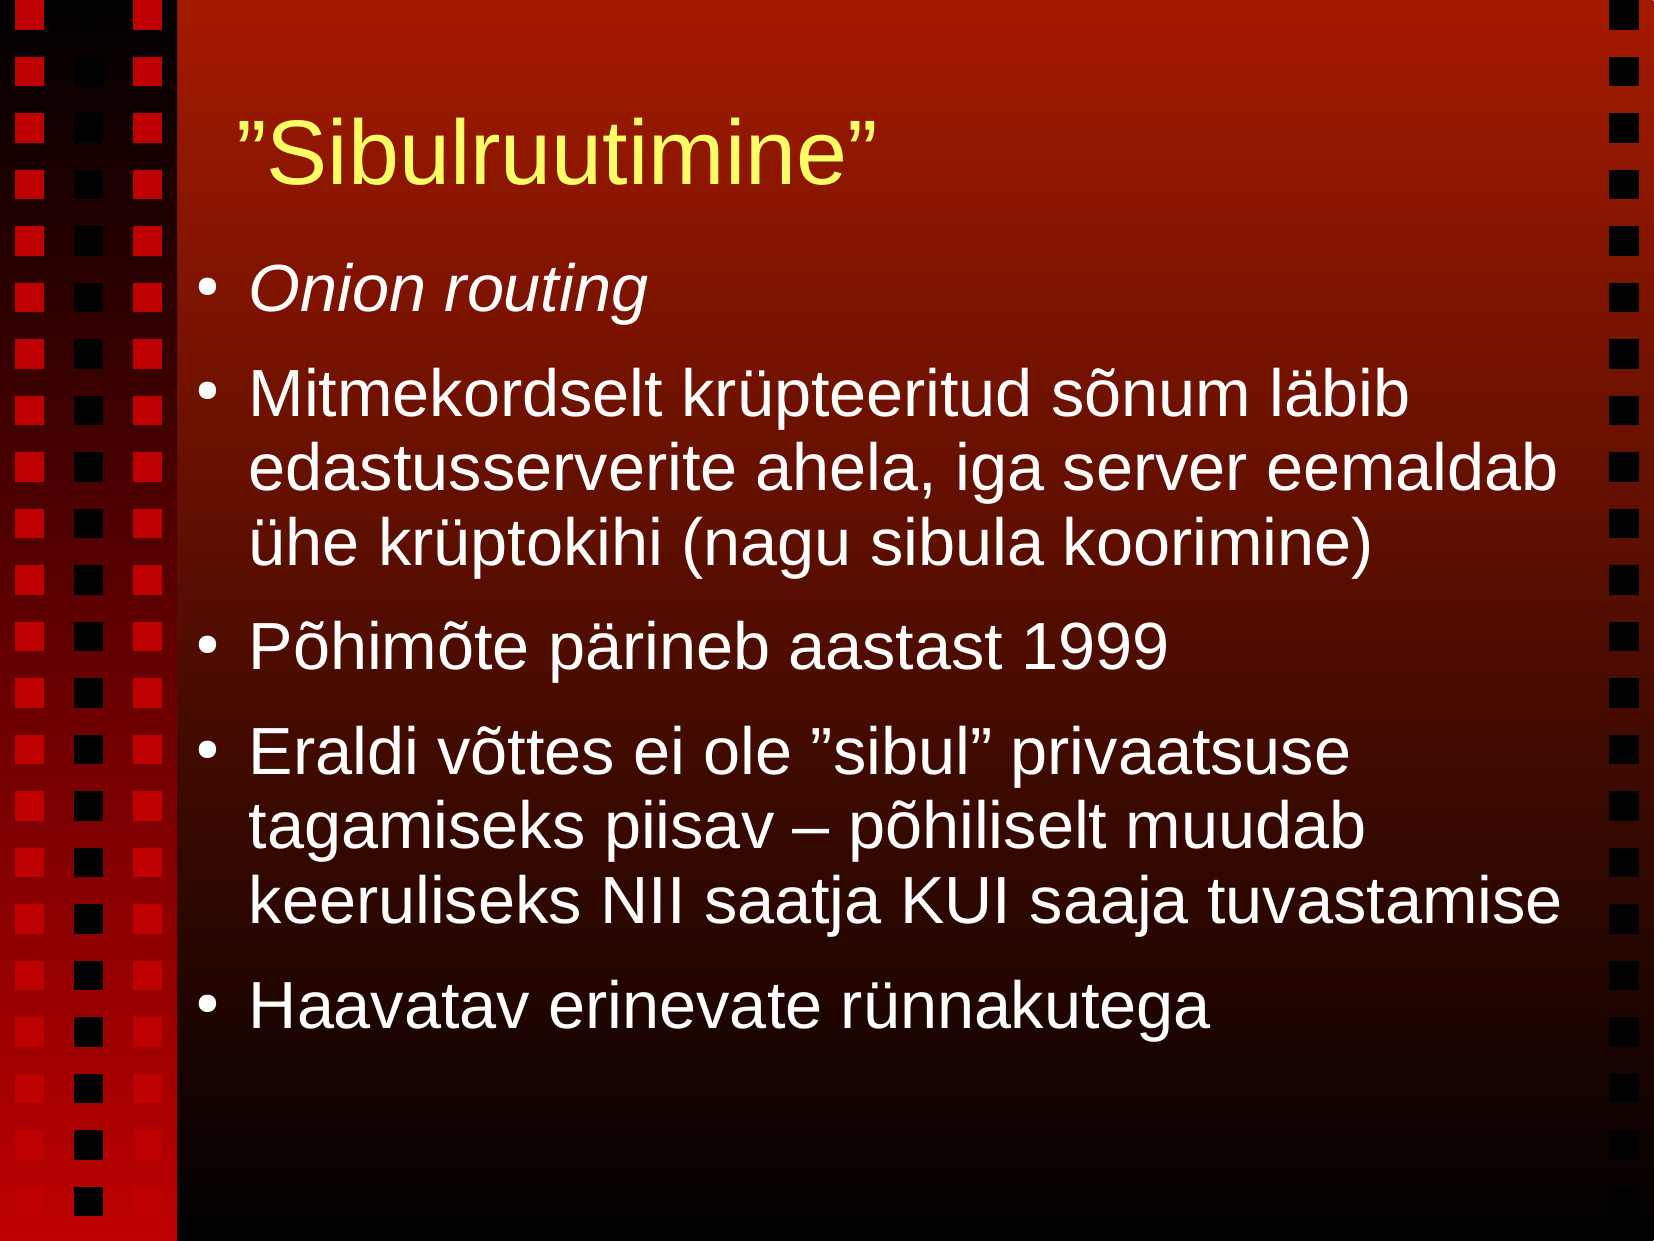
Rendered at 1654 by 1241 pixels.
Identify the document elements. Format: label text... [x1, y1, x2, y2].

title ”Sibulruutimine” [236, 49, 1571, 251]
list Onion routing Mitmekordselt krüpteeritud sõnum läbib edastusserverite ahela, iga server eemaldab ühe krüptokihi (nagu sibula koorimine) Põhimõte pärineb aastast 1999 Eraldi võttes ei ole ”sibul” privaatsuse tagamiseks piisav – põhiliselt muudab keeruliseks NII saatja KUI saaja tuvastamise Haavatav erinevate rünnakutega [177, 251, 1596, 1090]
